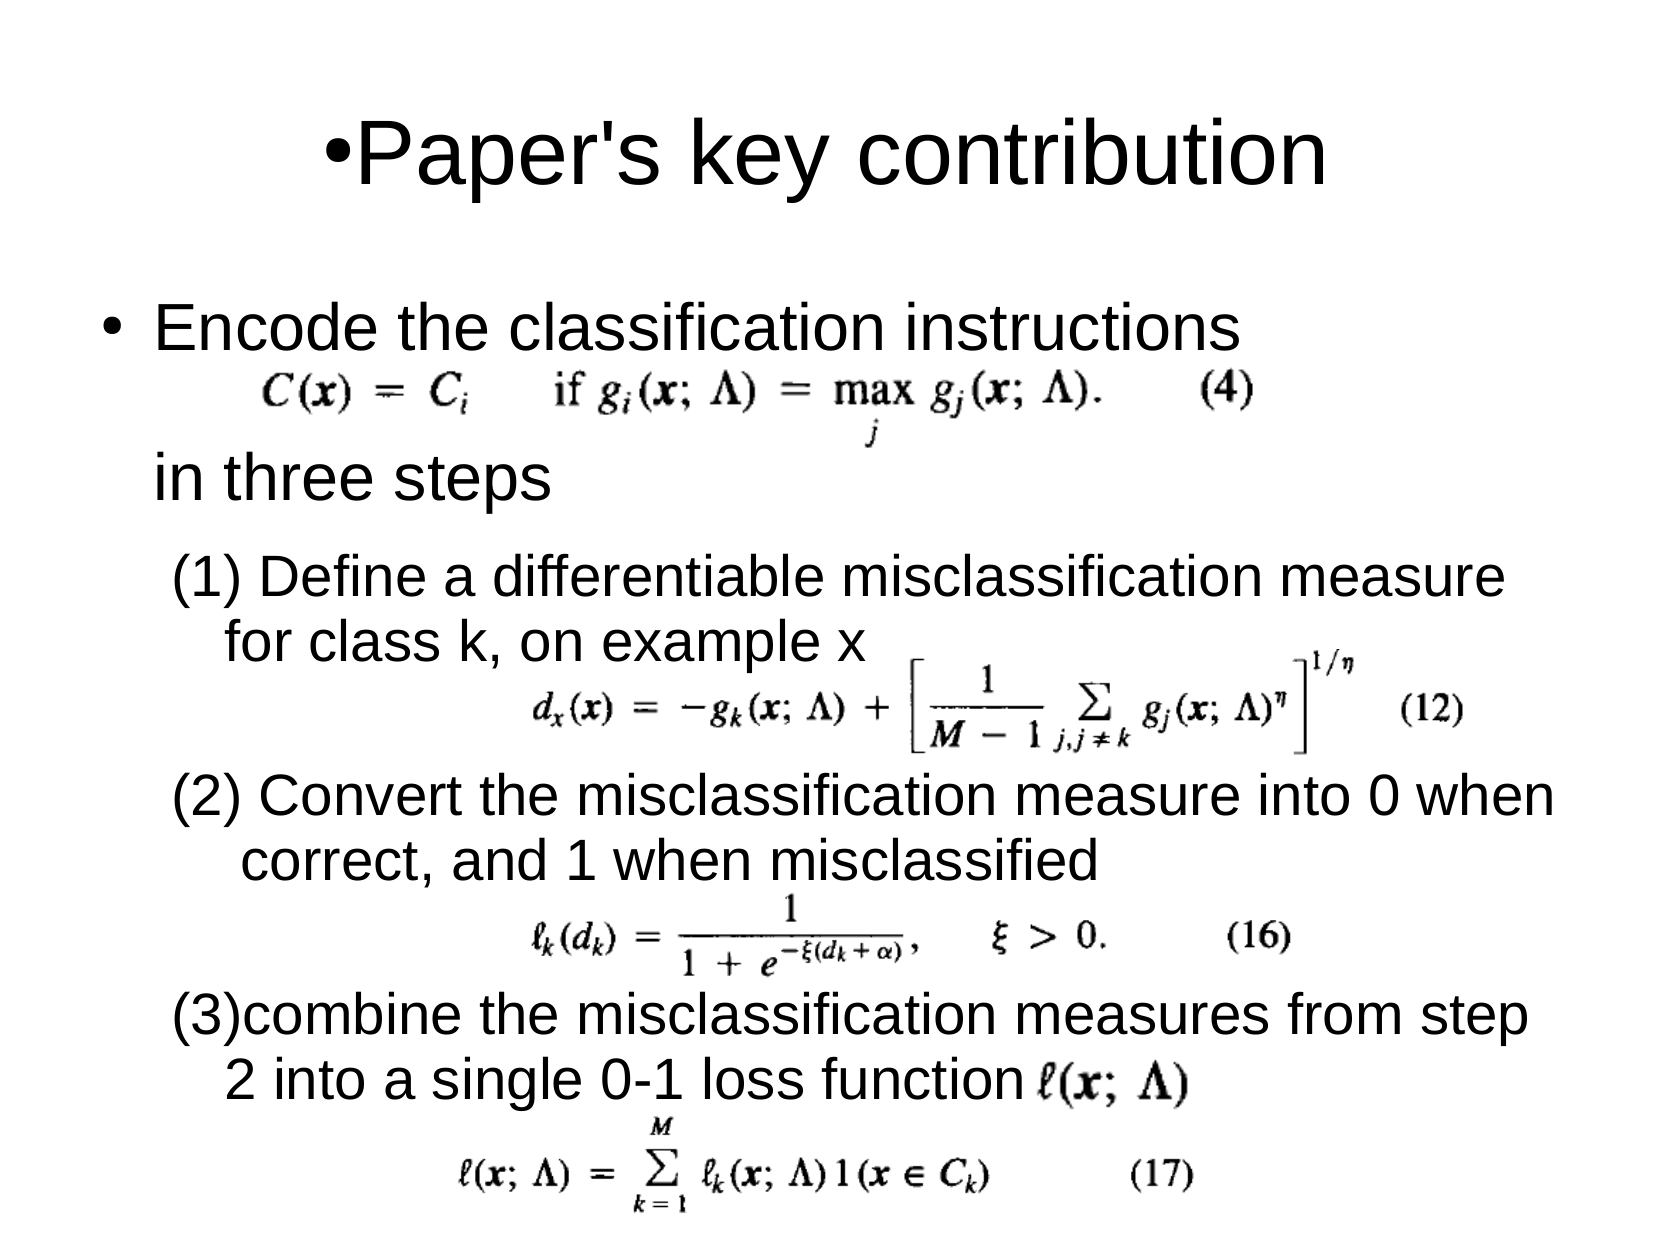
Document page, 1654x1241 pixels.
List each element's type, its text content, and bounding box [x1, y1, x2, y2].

list Encode the classification instructions in three steps Define a differentiable misclassification measure for class k, on example x Convert the misclassification measure into 0 when correct, and 1 when misclassified combine the misclassification measures from step 2 into a single 0-1 loss function [82, 290, 1571, 1177]
title Paper's key contribution [82, 56, 1571, 250]
picture [450, 1177, 1215, 1223]
picture [1028, 1049, 1201, 1119]
